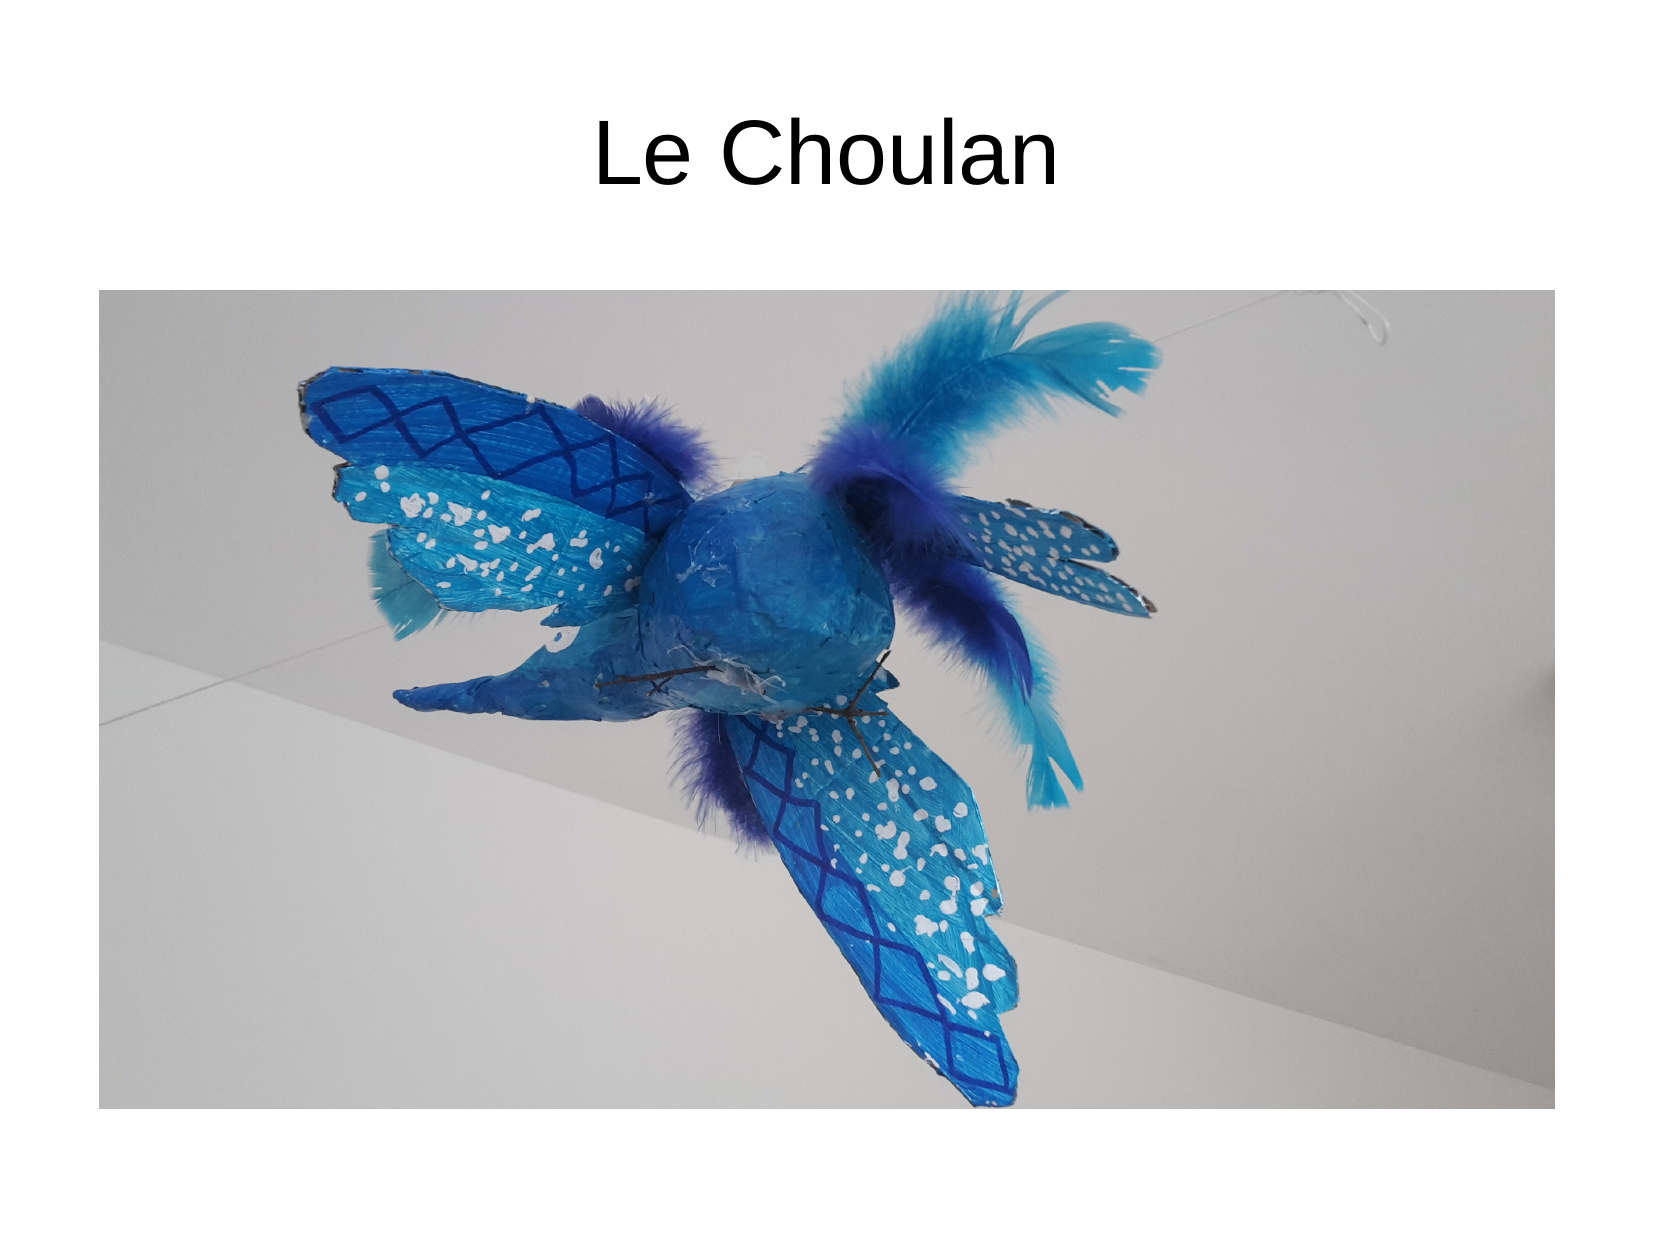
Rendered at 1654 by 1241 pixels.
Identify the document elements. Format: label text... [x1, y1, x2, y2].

title Le Choulan [82, 49, 1571, 257]
picture [99, 290, 1555, 1109]
